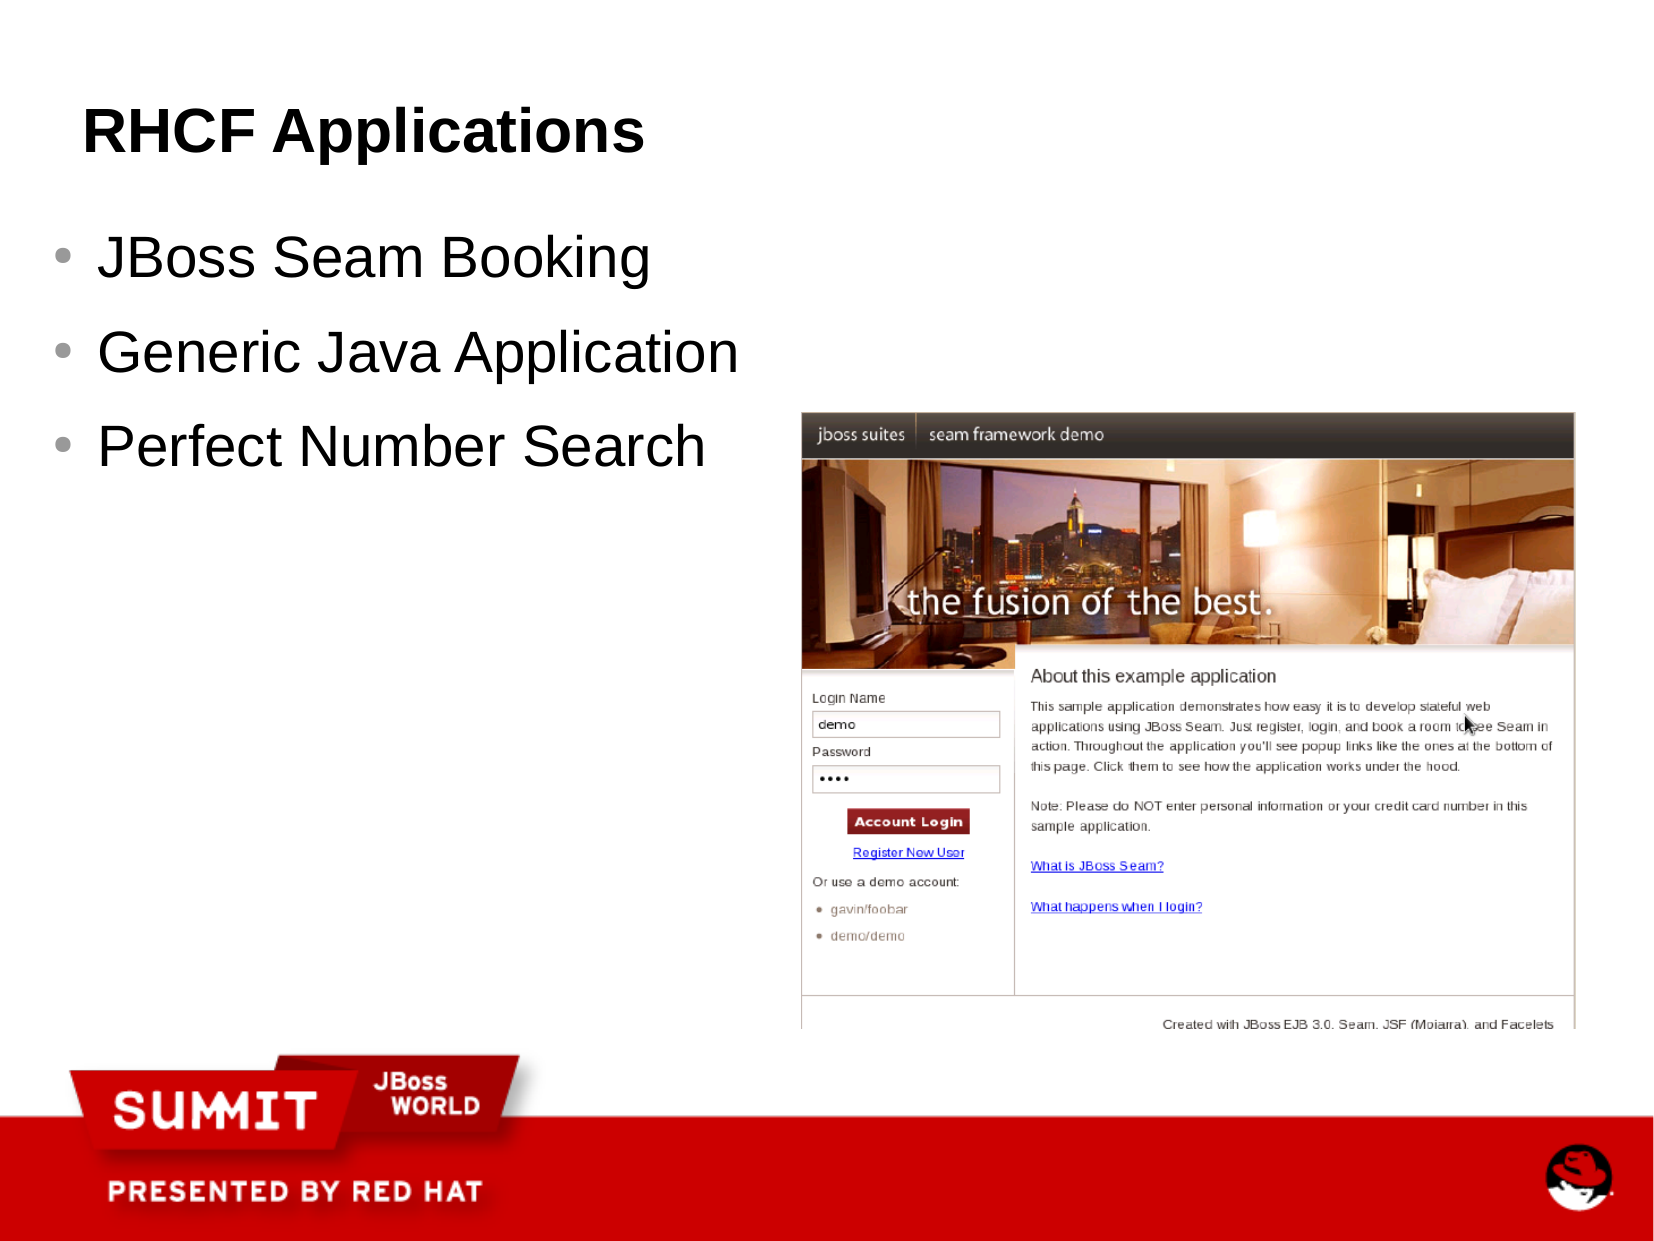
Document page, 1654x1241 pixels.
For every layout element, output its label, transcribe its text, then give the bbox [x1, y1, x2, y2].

picture [801, 412, 1576, 1029]
title RHCF Applications [82, 37, 1571, 226]
picture [0, 1043, 1654, 1241]
list JBoss Seam Booking Generic Java Application Perfect Number Search [37, 225, 826, 1019]
